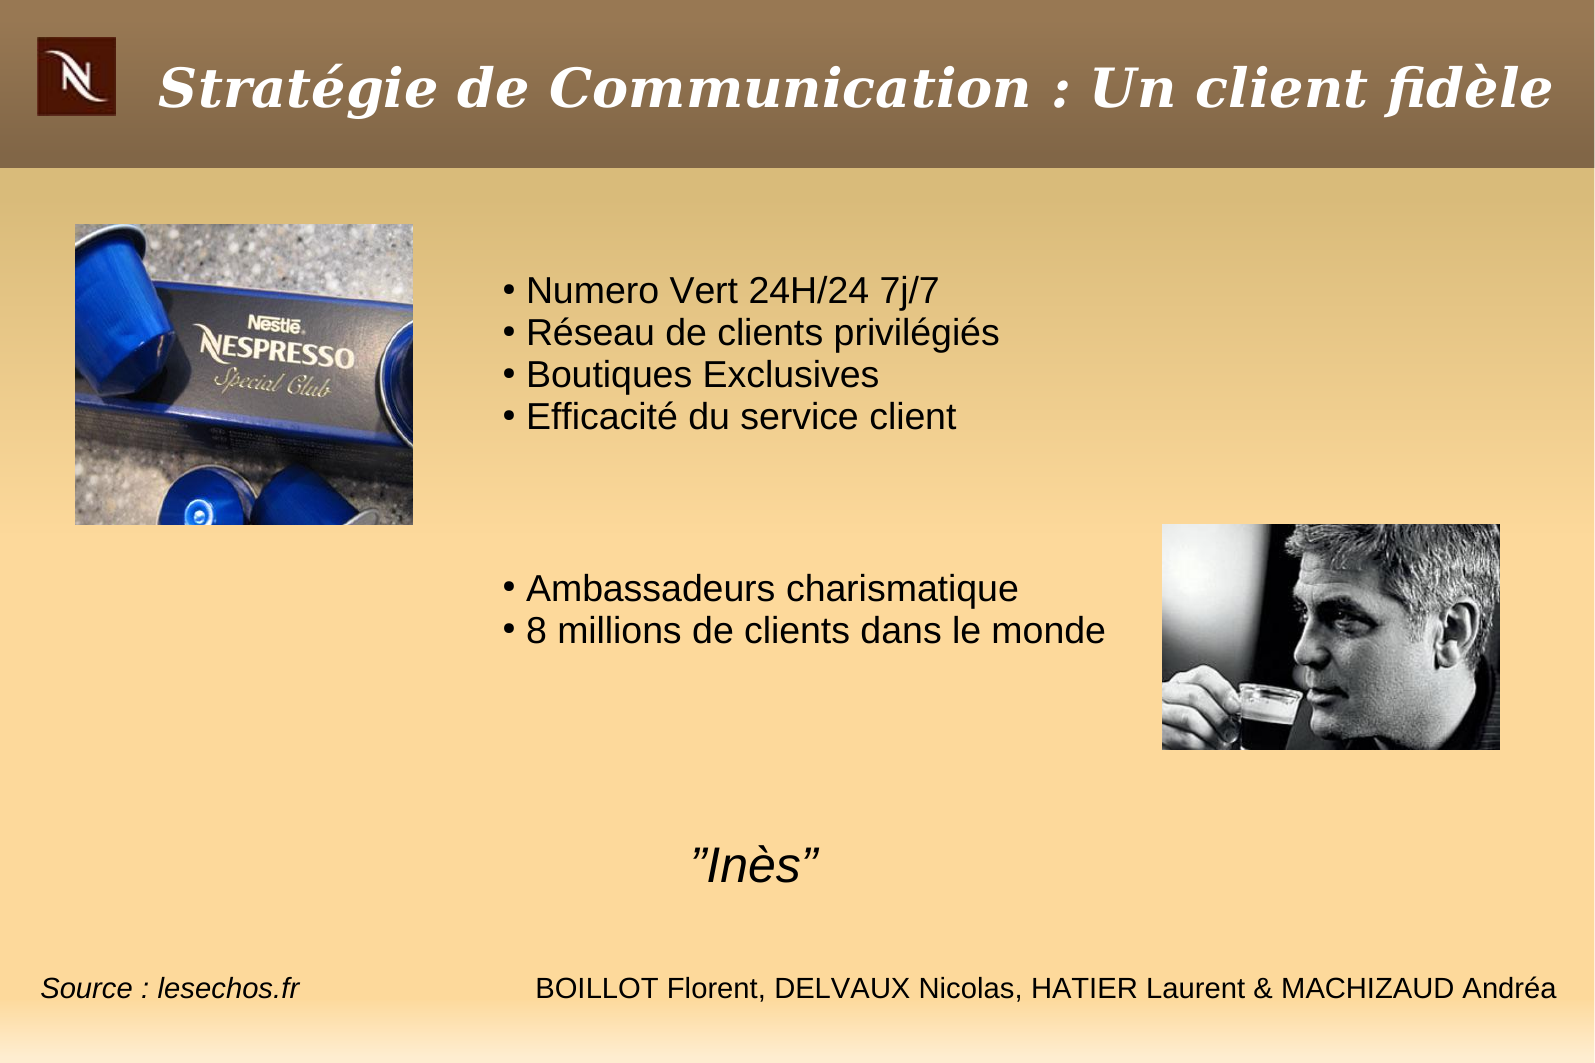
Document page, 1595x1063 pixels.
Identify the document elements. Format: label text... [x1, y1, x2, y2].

text_box Numero Vert 24H/24 7j/7 Réseau de clients privilégiés Boutiques Exclusives Efficacité du service client [487, 262, 1015, 446]
text_box Source : lesechos.fr [25, 964, 315, 1013]
text_box Ambassadeurs charismatique 8 millions de clients dans le monde [487, 559, 1121, 659]
text_box BOILLOT Florent, DELVAUX Nicolas, HATIER Laurent & MACHIZAUD Andréa [510, 964, 1576, 1013]
text_box ”Inès” [675, 829, 833, 901]
title Stratégie de Communication : Un client fidèle [140, 0, 1576, 178]
picture [0, 0, 1595, 1063]
